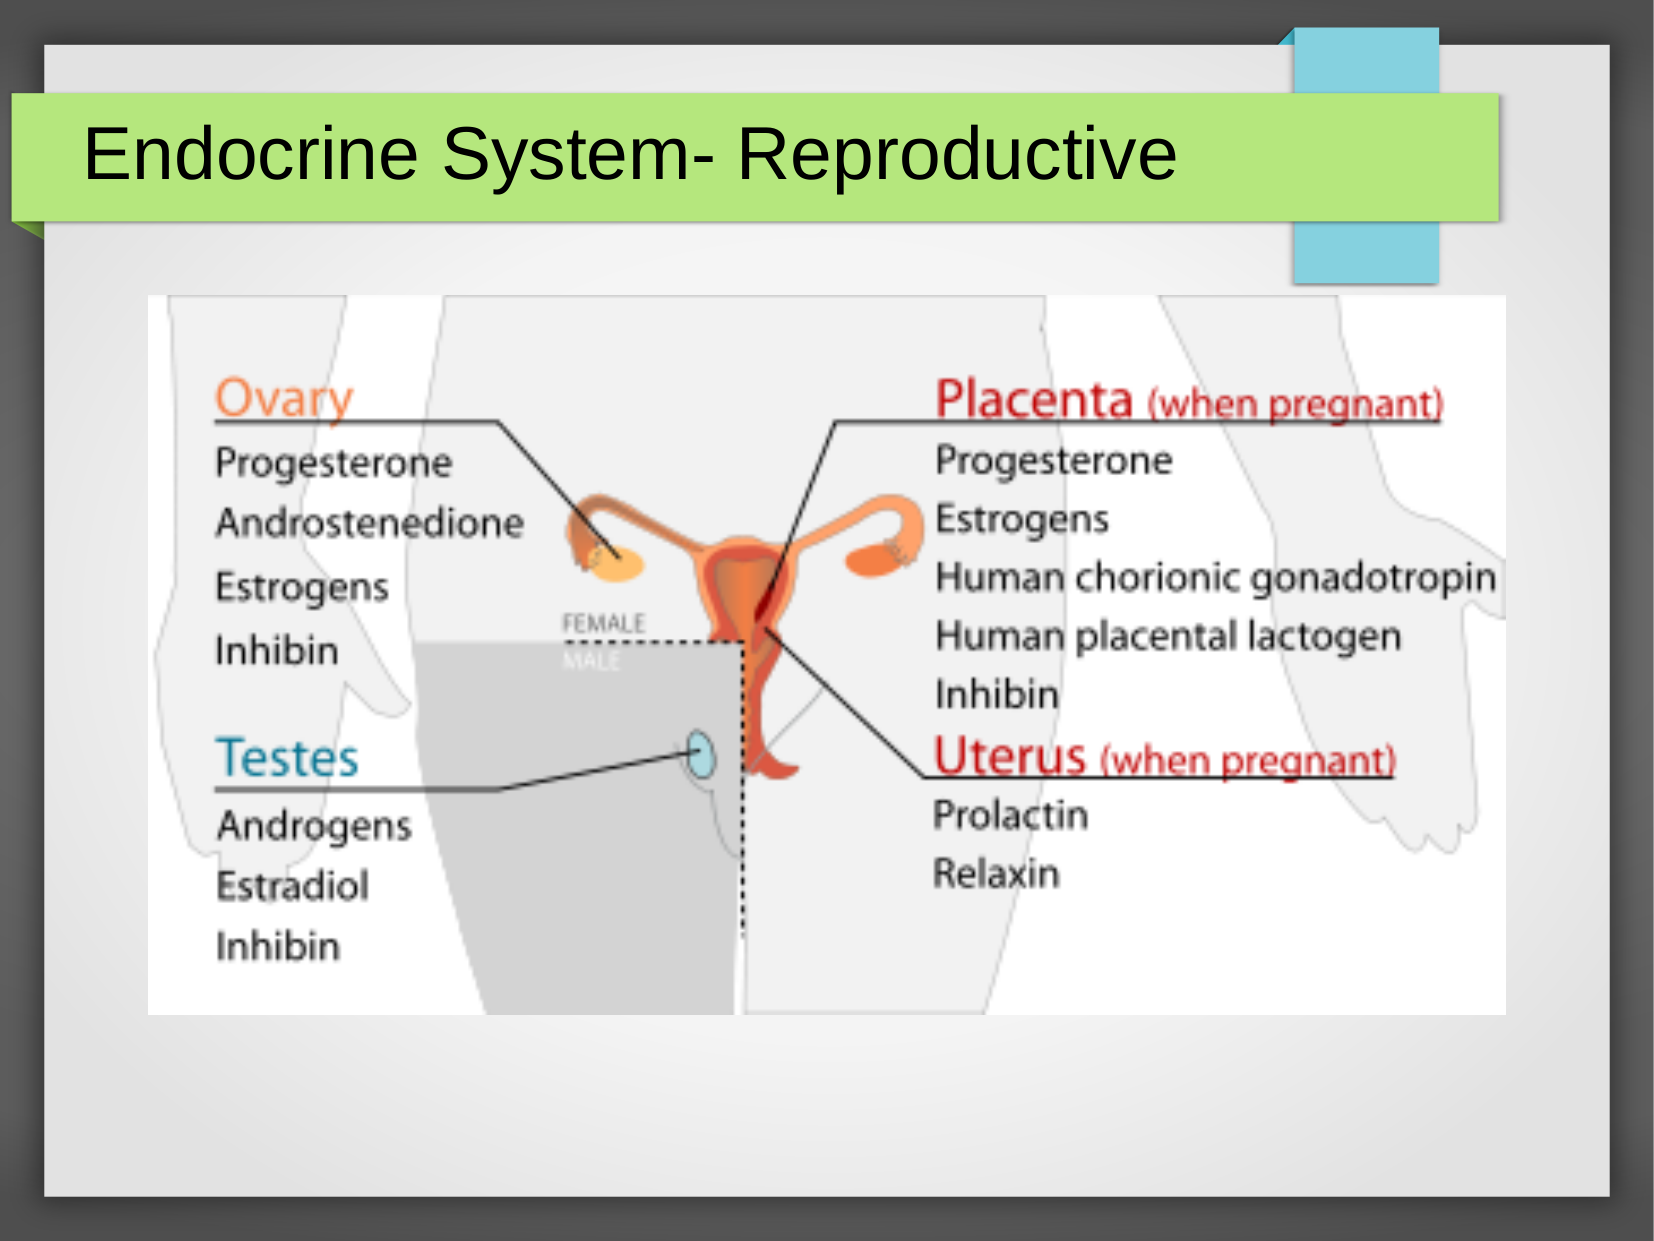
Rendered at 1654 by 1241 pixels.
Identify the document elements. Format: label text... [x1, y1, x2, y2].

picture [0, 0, 1654, 1241]
title Endocrine System- Reproductive [82, 94, 1264, 213]
